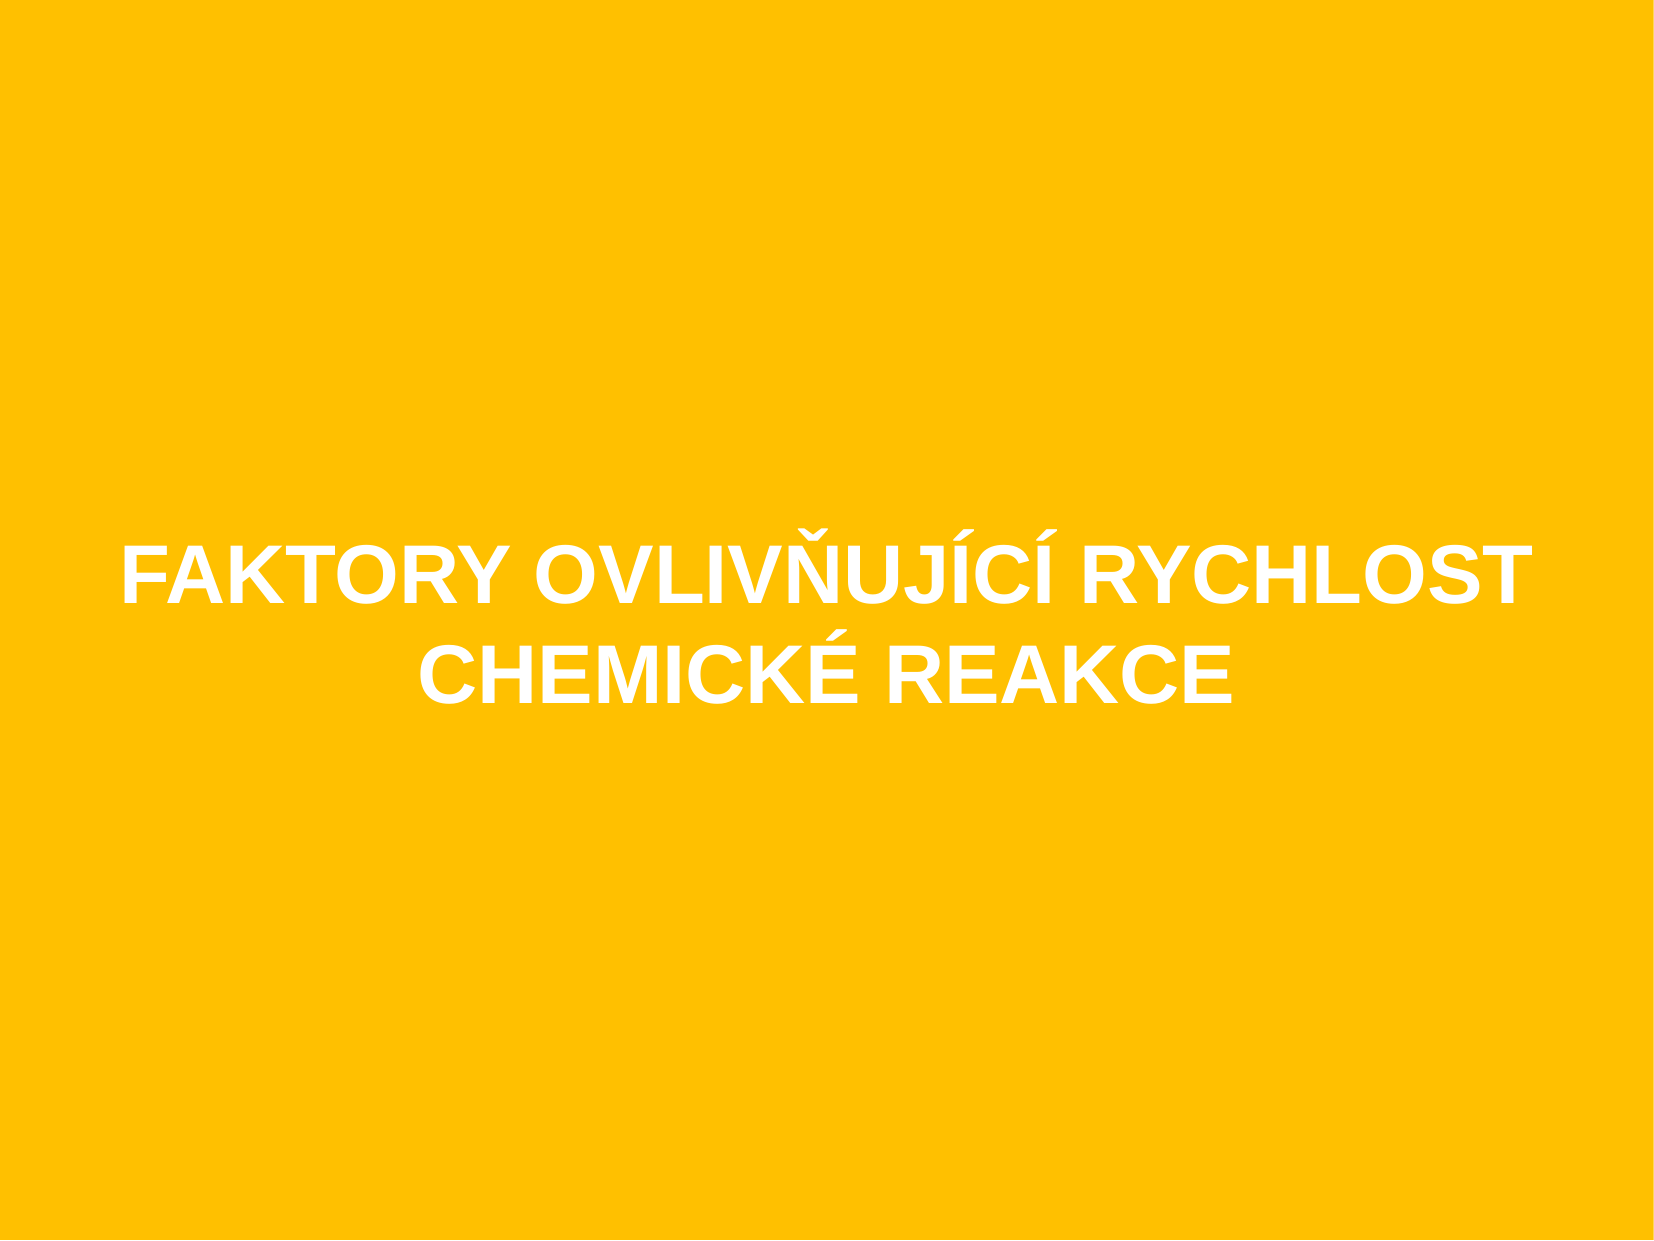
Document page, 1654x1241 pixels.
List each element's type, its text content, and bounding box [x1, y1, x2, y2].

subtitle FAKTORY OVLIVŇUJÍCÍ RYCHLOST CHEMICKÉ REAKCE [82, 520, 1571, 721]
